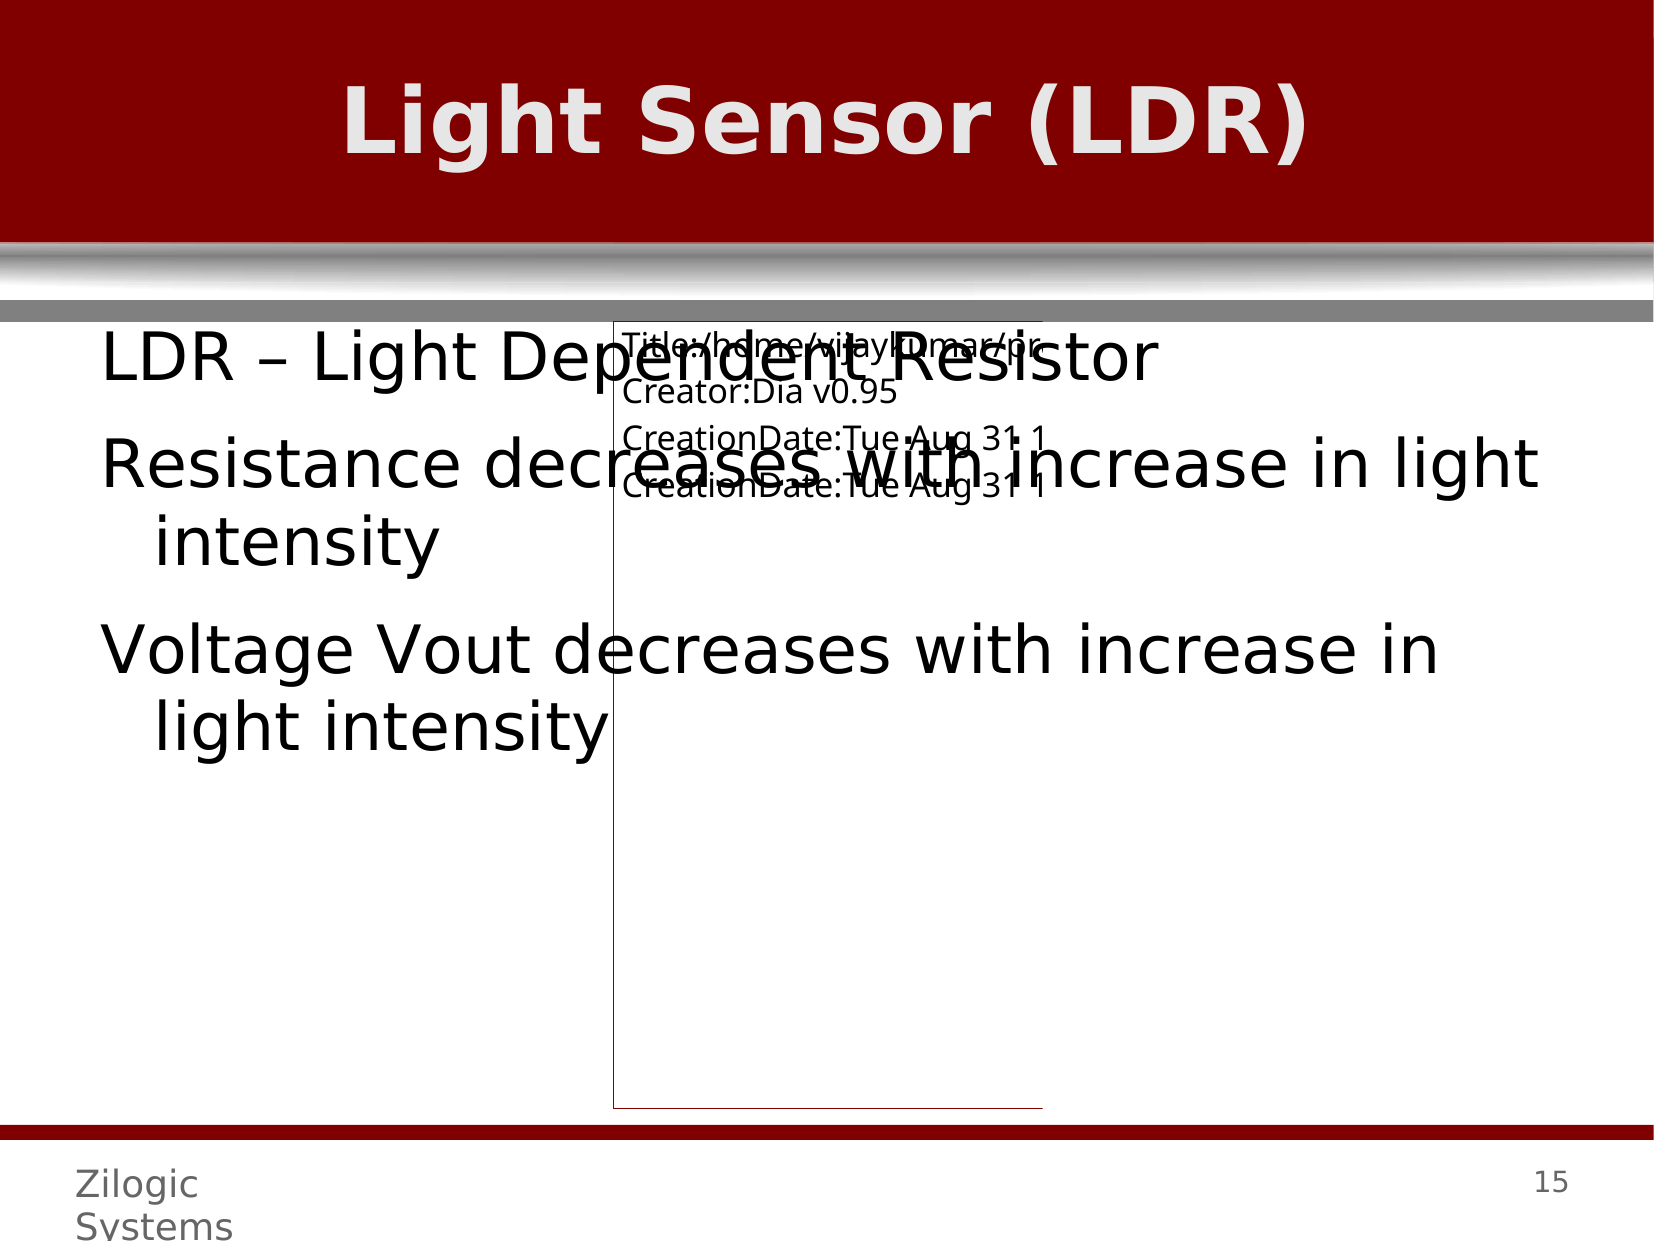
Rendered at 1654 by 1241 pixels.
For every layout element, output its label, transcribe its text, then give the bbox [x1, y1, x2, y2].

picture [992, 364, 1001, 376]
picture [992, 318, 1425, 1109]
list LDR – Light Dependent Resistor Resistance decreases with increase in light intensity Voltage Vout decreases with increase in light intensity [82, 318, 809, 1109]
title Light Sensor (LDR) [82, 18, 1571, 226]
